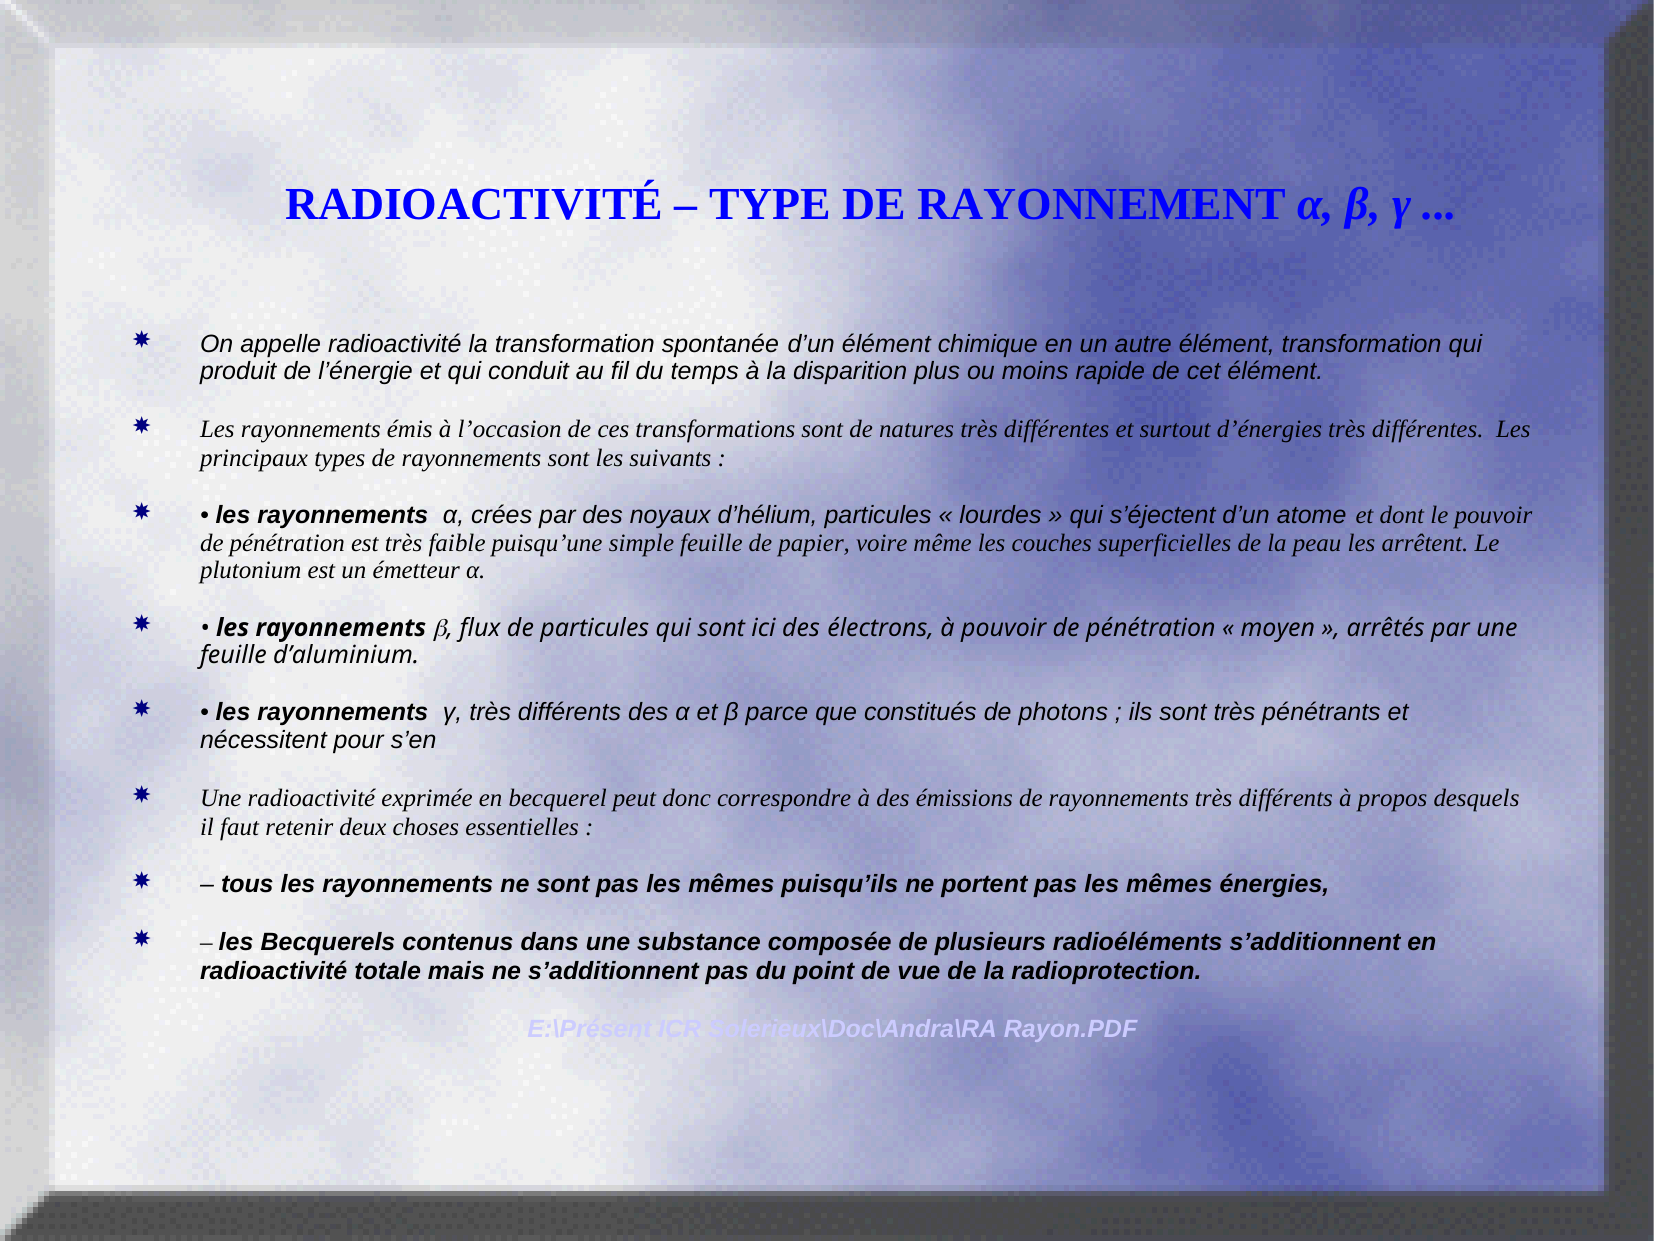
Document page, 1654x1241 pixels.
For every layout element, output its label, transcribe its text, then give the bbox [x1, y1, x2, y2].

picture [0, 0, 1654, 1241]
list On appelle radioactivité la transformation spontanée d’un élément chimique en un autre élément, transformation qui produit de l’énergie et qui conduit au fil du temps à la disparition plus ou moins rapide de cet élément. Les rayonnements émis à l’occasion de ces transformations sont de natures très différentes et surtout d’énergies très différentes. Les principaux types de rayonnements sont les suivants : • les rayonnements α, crées par des noyaux d’hélium, particules « lourdes » qui s’éjectent d’un atome et dont le pouvoir de pénétration est très faible puisqu’une simple feuille de papier, voire même les couches superficielles de la peau les arrêtent. Le plutonium est un émetteur α. • les rayonnements β, flux de particules qui sont ici des électrons, à pouvoir de pénétration « moyen », arrêtés par une feuille d’aluminium. • les rayonnements γ, très différents des α et β parce que constitués de photons ; ils sont très pénétrants et nécessitent pour s’en Une radioactivité exprimée en becquerel peut donc correspondre à des émissions de rayonnements très différents à propos desquels il faut retenir deux choses essentielles : – tous les rayonnements ne sont pas les mêmes puisqu’ils ne portent pas les mêmes énergies, – les Becquerels contenus dans une substance composée de plusieurs radioéléments s’additionnent en radioactivité totale mais ne s’additionnent pas du point de vue de la radioprotection. E:\Présent ICR Solerieux\Doc\Andra\RA Rayon.PDF [124, 265, 1536, 1152]
title RADIOACTIVITÉ – TYPE DE RAYONNEMENT α, β, γ ... [201, 105, 1542, 306]
